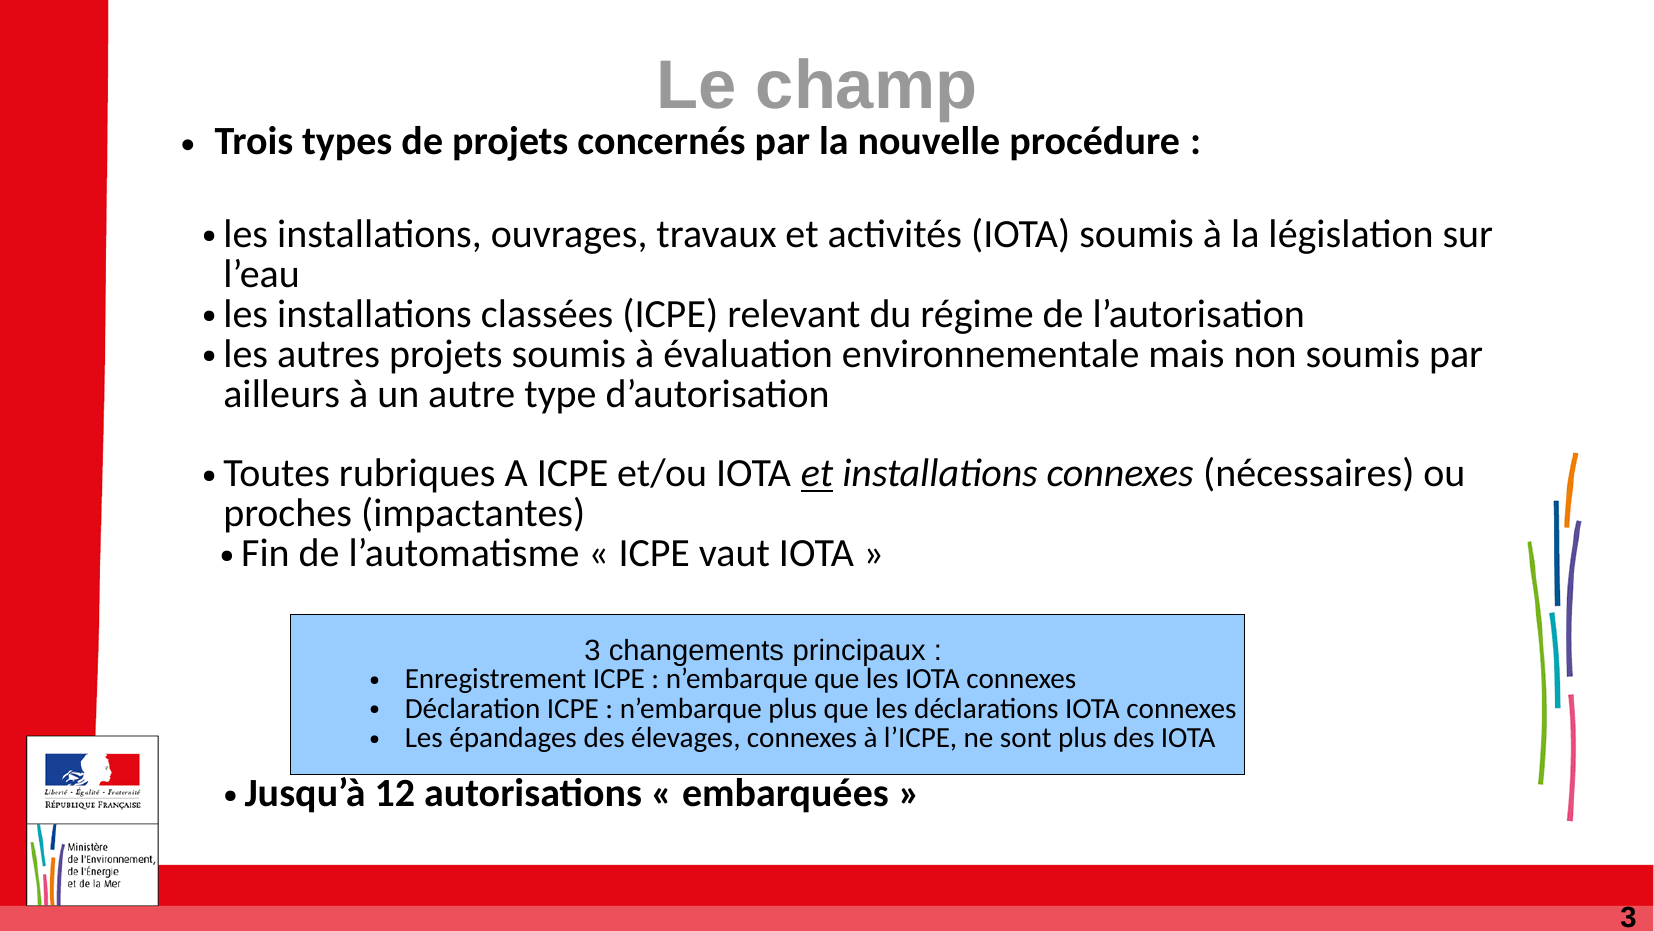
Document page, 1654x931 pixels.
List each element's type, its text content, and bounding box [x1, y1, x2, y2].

title Le champ [82, 7, 1571, 163]
picture [0, 0, 1654, 931]
text_box 3 changements principaux : Enregistrement ICPE : n’embarque que les IOTA connexes Déclaration ICPE : n’embarque plus que les déclarations IOTA connexes Les épandages des élevages, connexes à l’ICPE, ne sont plus des IOTA [290, 614, 1245, 775]
text_box Trois types de projets concernés par la nouvelle procédure : les installations, ouvrages, travaux et activités (IOTA) soumis à la législation sur l’eau les installations classées (ICPE) relevant du régime de l’autorisation les autres projets soumis à évaluation environnementale mais non soumis par ailleurs à un autre type d’autorisation Toutes rubriques A ICPE et/ou IOTA et installations connexes (nécessaires) ou proches (impactantes) Fin de l’automatisme « ICPE vaut IOTA » Jusqu’à 12 autorisations « embarquées » [165, 116, 1516, 838]
